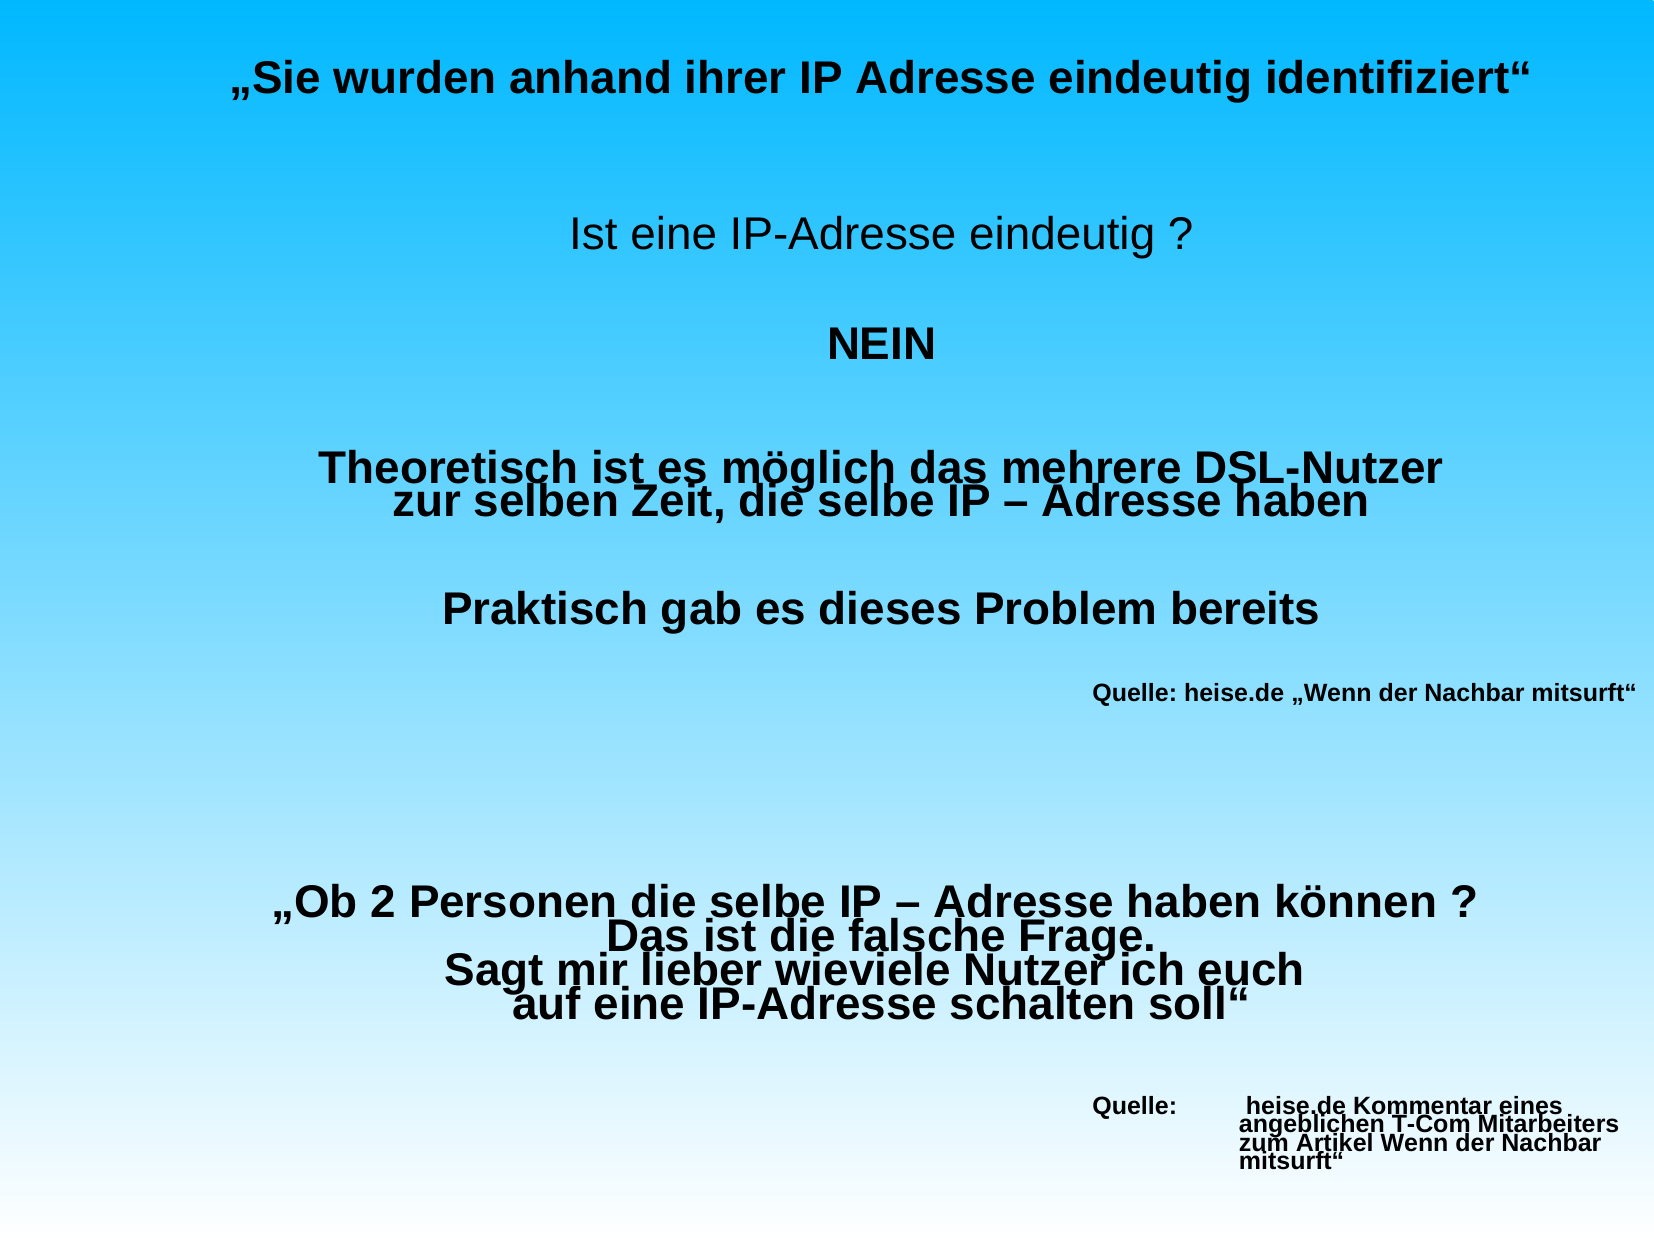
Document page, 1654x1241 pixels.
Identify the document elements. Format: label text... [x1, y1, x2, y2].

text_box Praktisch gab es dieses Problem bereits [427, 590, 1336, 658]
text_box Quelle: heise.de „Wenn der Nachbar mitsurft“ [1077, 679, 1654, 723]
text_box NEIN [812, 324, 952, 393]
text_box Ist eine IP-Adresse eindeutig ? [554, 215, 1209, 282]
text_box „Ob 2 Personen die selbe IP – Adresse haben können ? Das ist die falsche Frage. Sagt mir lieber wieviele Nutzer ich euch auf eine IP-Adresse schalten soll“ [256, 883, 1507, 1062]
text_box „Sie wurden anhand ihrer IP Adresse eindeutig identifiziert“ [214, 59, 1549, 127]
text_box Quelle: heise.de Kommentar eines angeblichen T-Com Mitarbeiters zum Artikel Wenn der Nachbar mitsurft“ [1077, 1092, 1654, 1198]
text_box Theoretisch ist es möglich das mehrere DSL-Nutzer zur selben Zeit, die selbe IP – Adresse haben [304, 448, 1460, 553]
